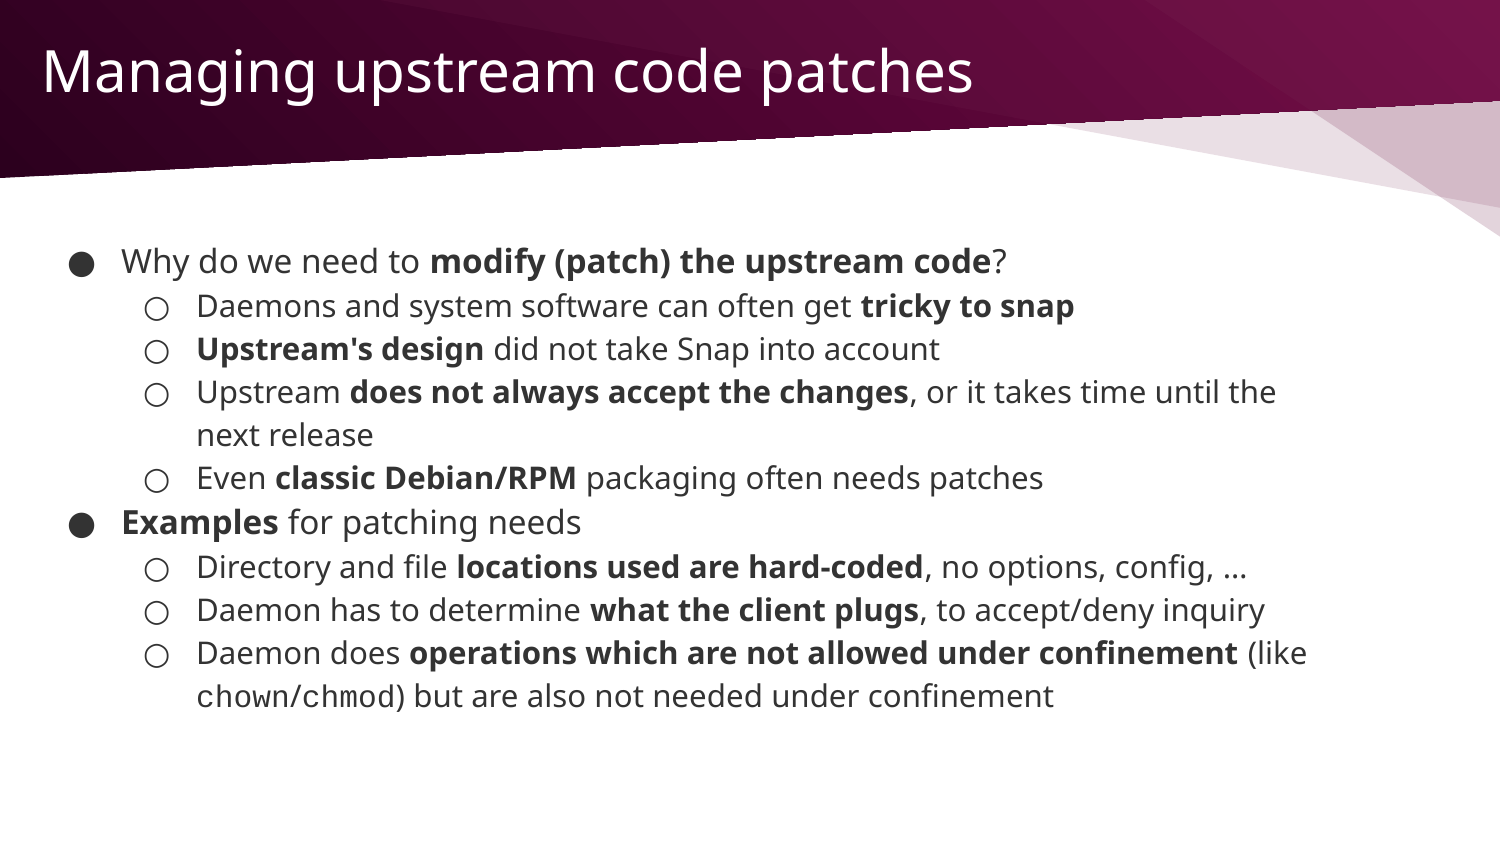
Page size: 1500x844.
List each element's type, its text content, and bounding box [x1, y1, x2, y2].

title Managing upstream code patches [41, 5, 1336, 134]
list Why do we need to modify (patch) the upstream code? Daemons and system software can often get tricky to snap Upstream's design did not take Snap into account Upstream does not always accept the changes, or it takes time until the next release Even classic Debian/RPM packaging often needs patches Examples for patching needs Directory and file locations used are hard-coded, no options, config, … Daemon has to determine what the client plugs, to accept/deny inquiry Daemon does operations which are not allowed under confinement (like chown/chmod) but are also not needed under confinement [35, 229, 1324, 789]
